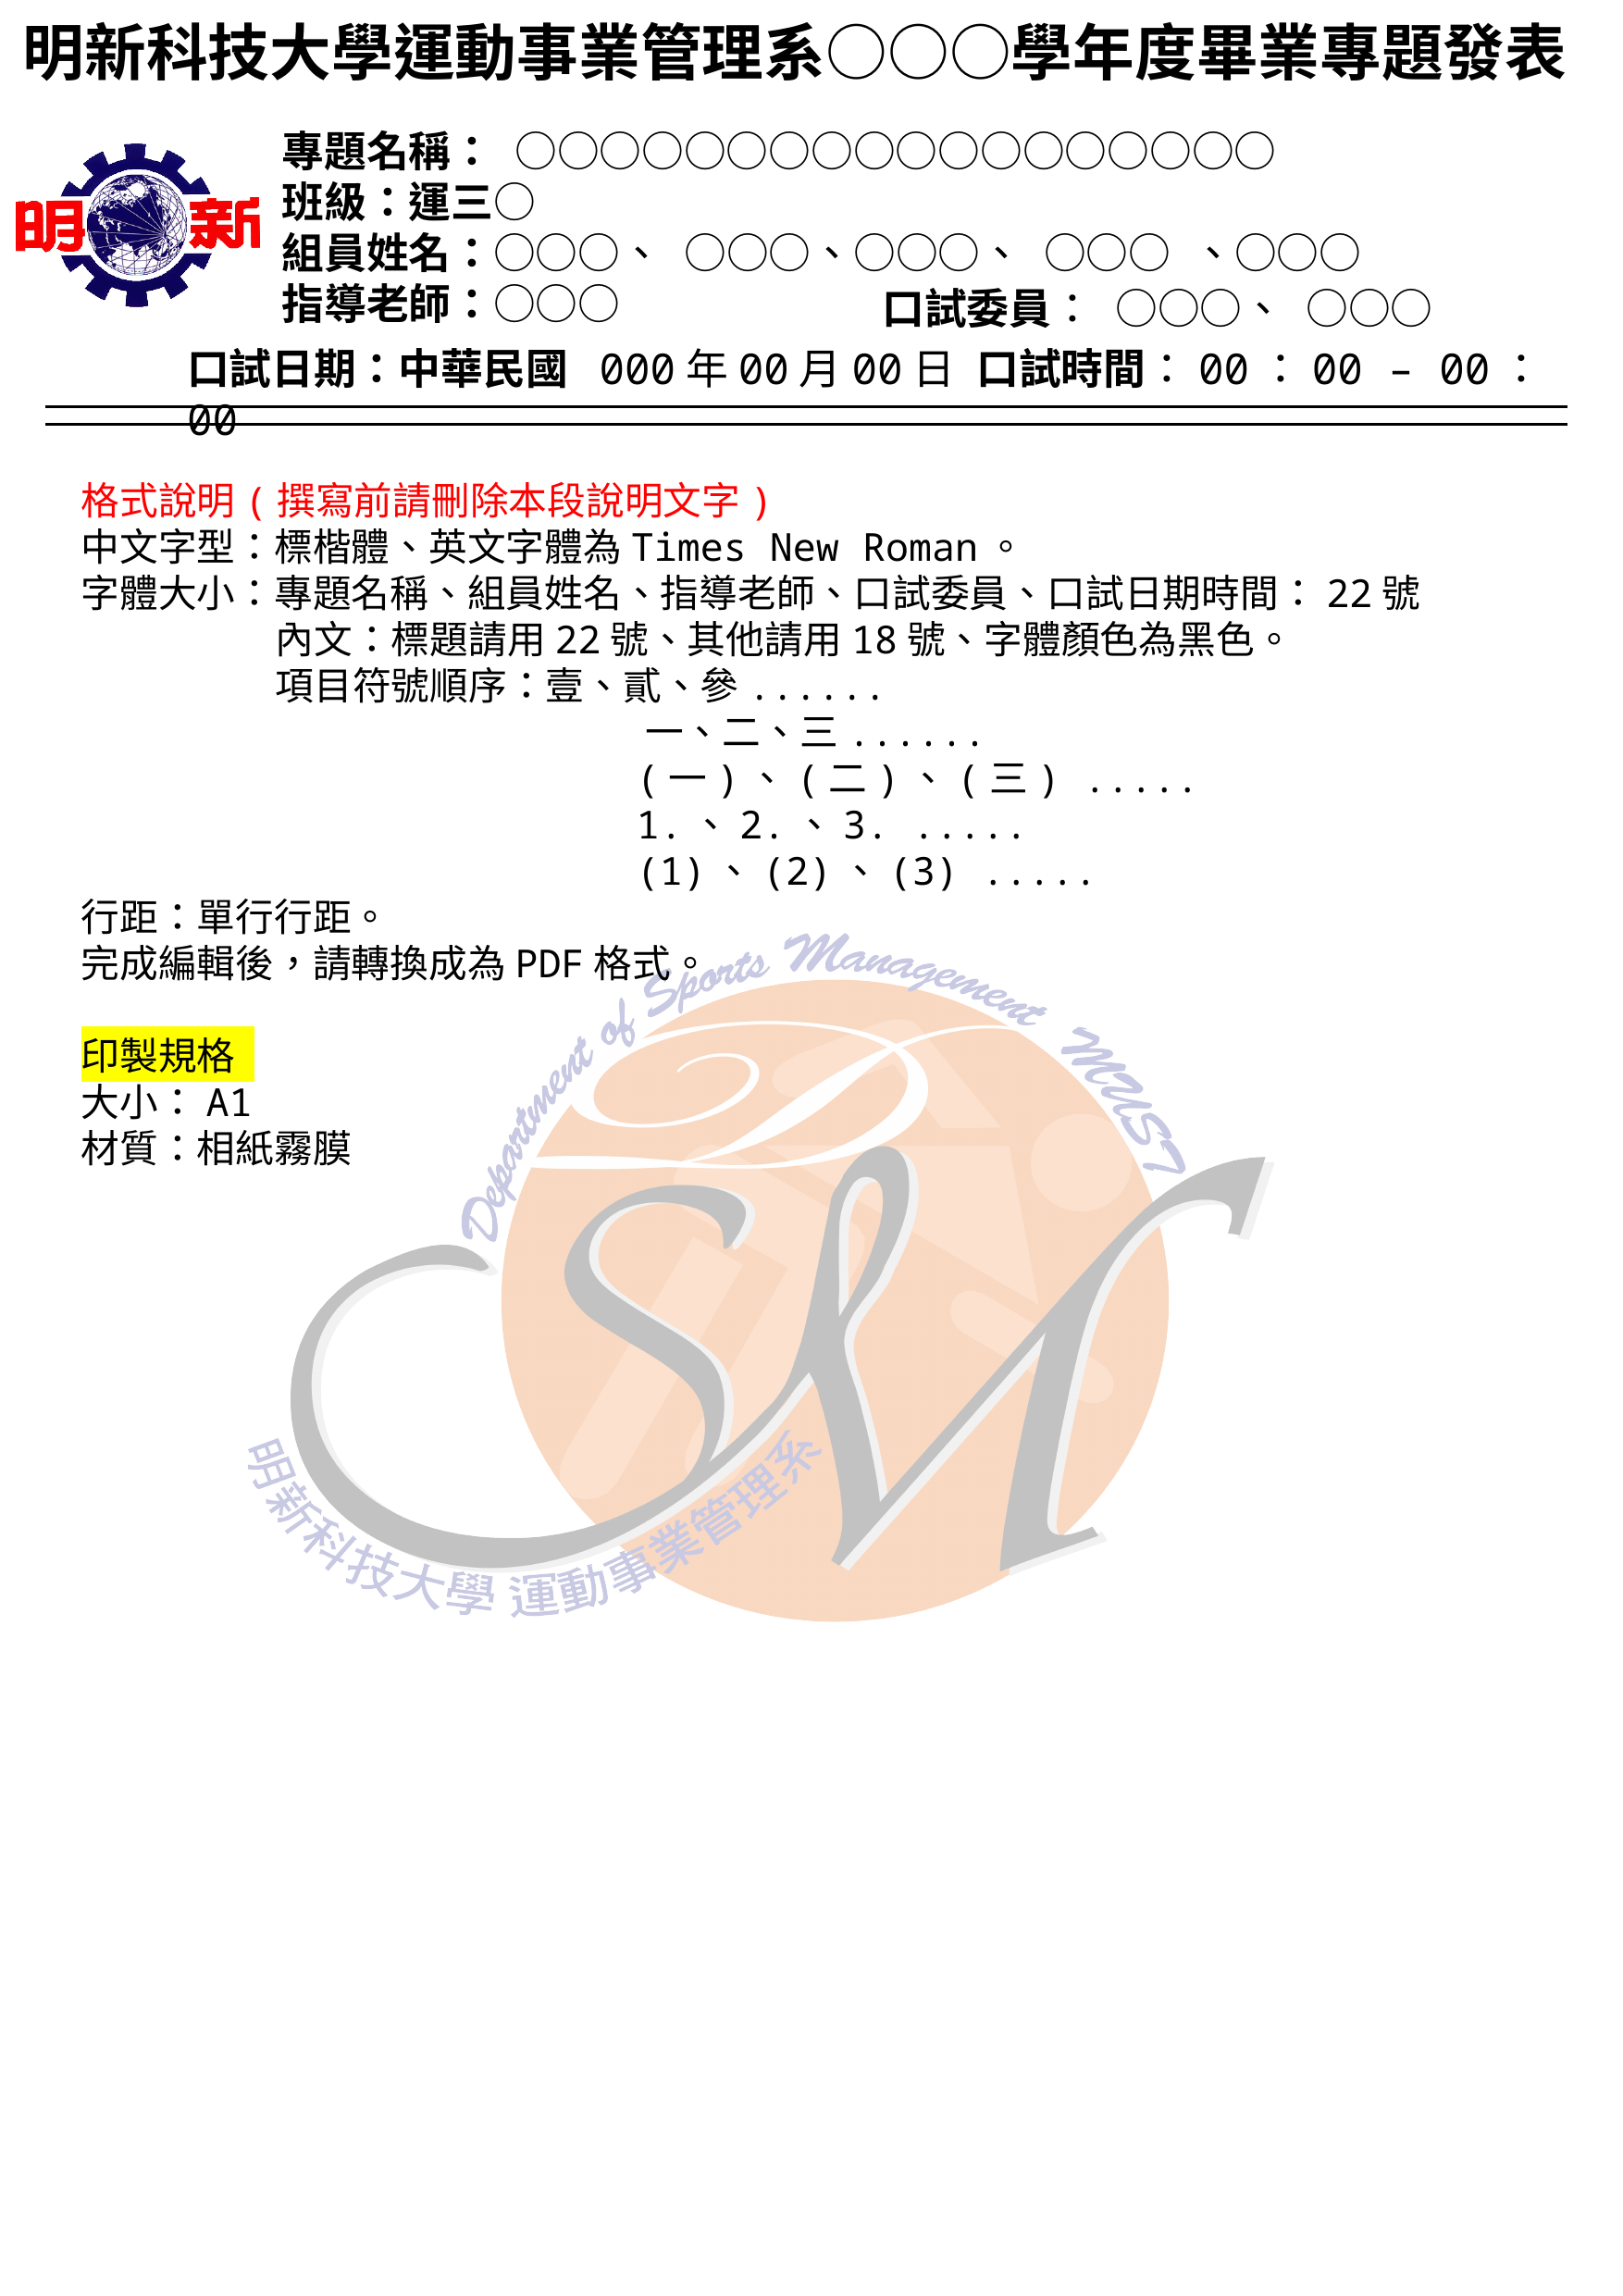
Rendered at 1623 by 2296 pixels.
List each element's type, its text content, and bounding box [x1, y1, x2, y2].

picture [2, 114, 286, 329]
text_box 專題名稱： ○○○○○○○○○○○○○○○○○○ 班級：運三○ 組員姓名：○○○、 ○○○、○○○、 ○○○ 、○○○ 指導老師：○○○ [267, 118, 1623, 336]
text_box 口試委員： ○○○、 ○○○ [868, 274, 1468, 334]
text_box 口試日期：中華民國 000年00月00日 口試時間：00：00 – 00：00 [173, 334, 1596, 452]
text_box 明新科技大學運動事業管理系○○○學年度畢業專題發表 [9, 6, 1604, 95]
text_box 格式說明(撰寫前請刪除本段說明文字) 中文字型：標楷體、英文字體為Times New Roman。 字體大小：專題名稱、組員姓名、指導老師、口試委員、口試日期時間：22號 內文：標題請用22號、其他請用18號、字體顏色為黑色。 項目符號順序：壹、貳、參...... 一、二、三...... (一)、(二)、(三) ..... 1.、2.、3. ..... (1)、(2)、(3) ..... 行距：單行行距。 完成編輯後，請轉換成為PDF格式。 印製規格 大小：A1 材質：相紙霧膜 [67, 469, 1521, 1179]
